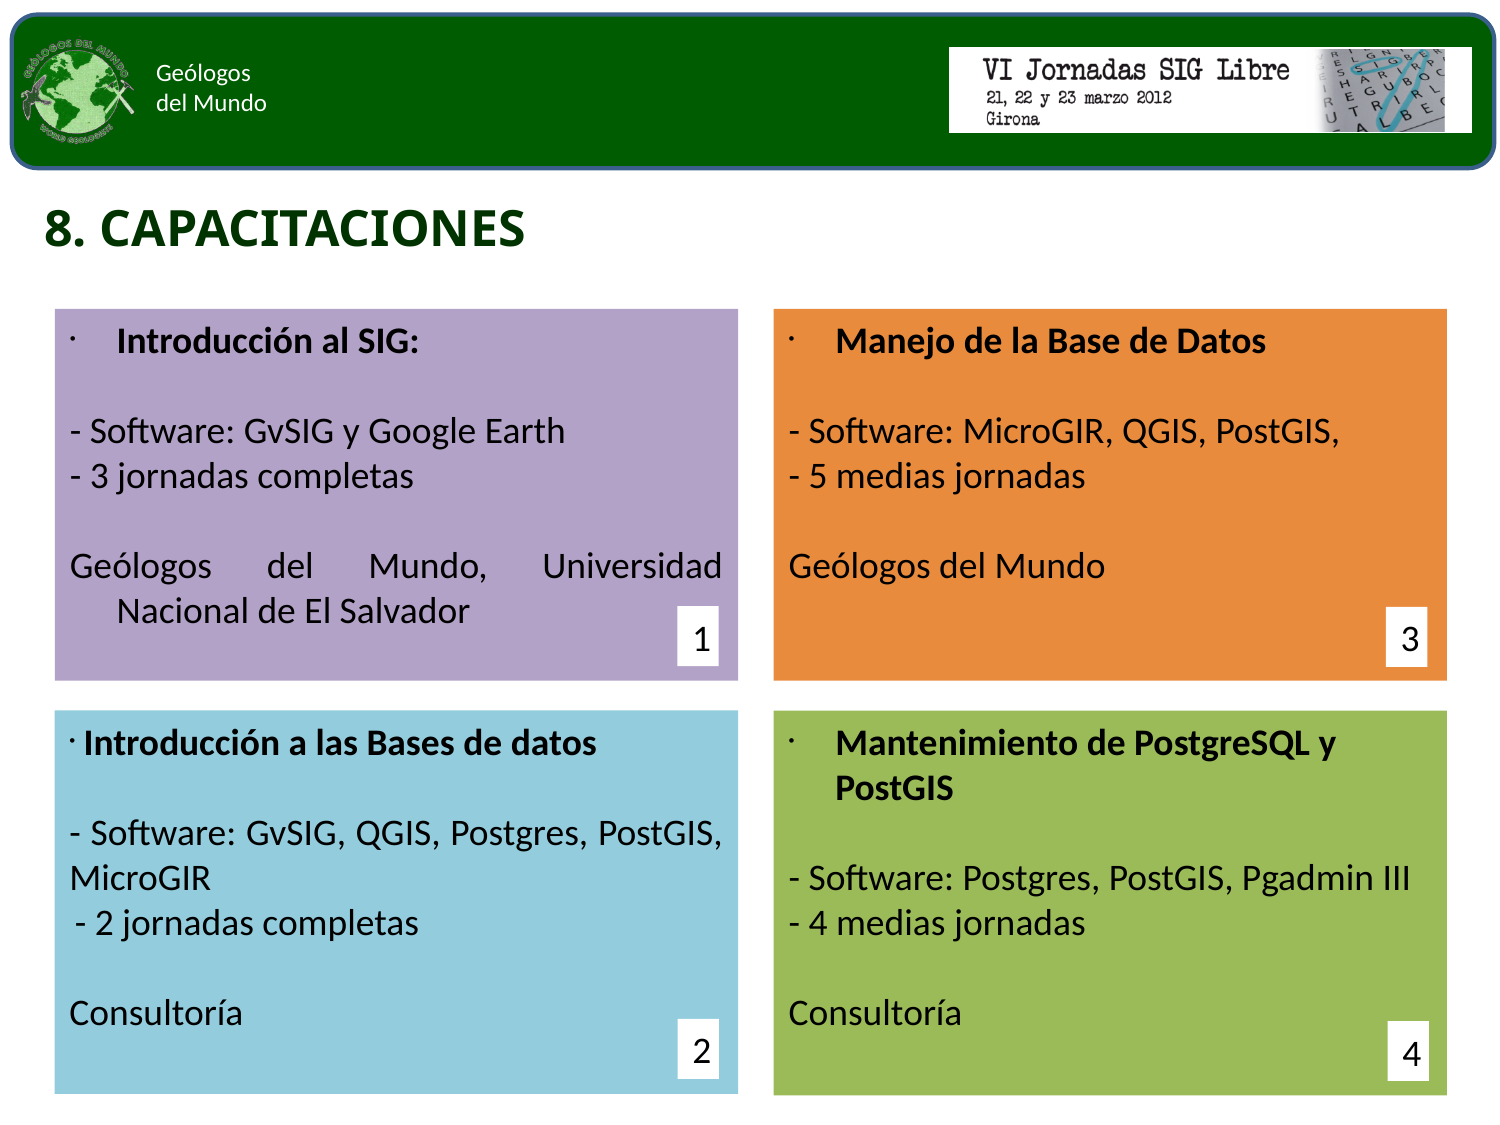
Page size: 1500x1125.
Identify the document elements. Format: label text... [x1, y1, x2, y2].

text_box 2 [677, 1018, 719, 1079]
text_box [11, 14, 1495, 169]
text_box Manejo de la Base de Datos - Software: MicroGIR, QGIS, PostGIS, - 5 medias jornadas Geólogos del Mundo [773, 308, 1447, 681]
picture [19, 36, 136, 145]
text_box 8. CAPACITACIONES [29, 188, 1500, 264]
picture [950, 48, 1471, 132]
text_box 1 [677, 606, 719, 667]
text_box Introducción a las Bases de datos - Software: GvSIG, QGIS, Postgres, PostGIS, MicroGIR - 2 jornadas completas Consultoría [54, 710, 739, 1094]
text_box Mantenimiento de PostgreSQL y PostGIS - Software: Postgres, PostGIS, Pgadmin III - 4 medias jornadas Consultoría [773, 710, 1447, 1096]
text_box Introducción al SIG: - Software: GvSIG y Google Earth - 3 jornadas completas Geólogos del Mundo, Universidad Nacional de El Salvador [54, 308, 739, 681]
text_box 3 [1385, 606, 1428, 667]
text_box Geólogos del Mundo [141, 49, 361, 125]
text_box 4 [1387, 1021, 1429, 1081]
